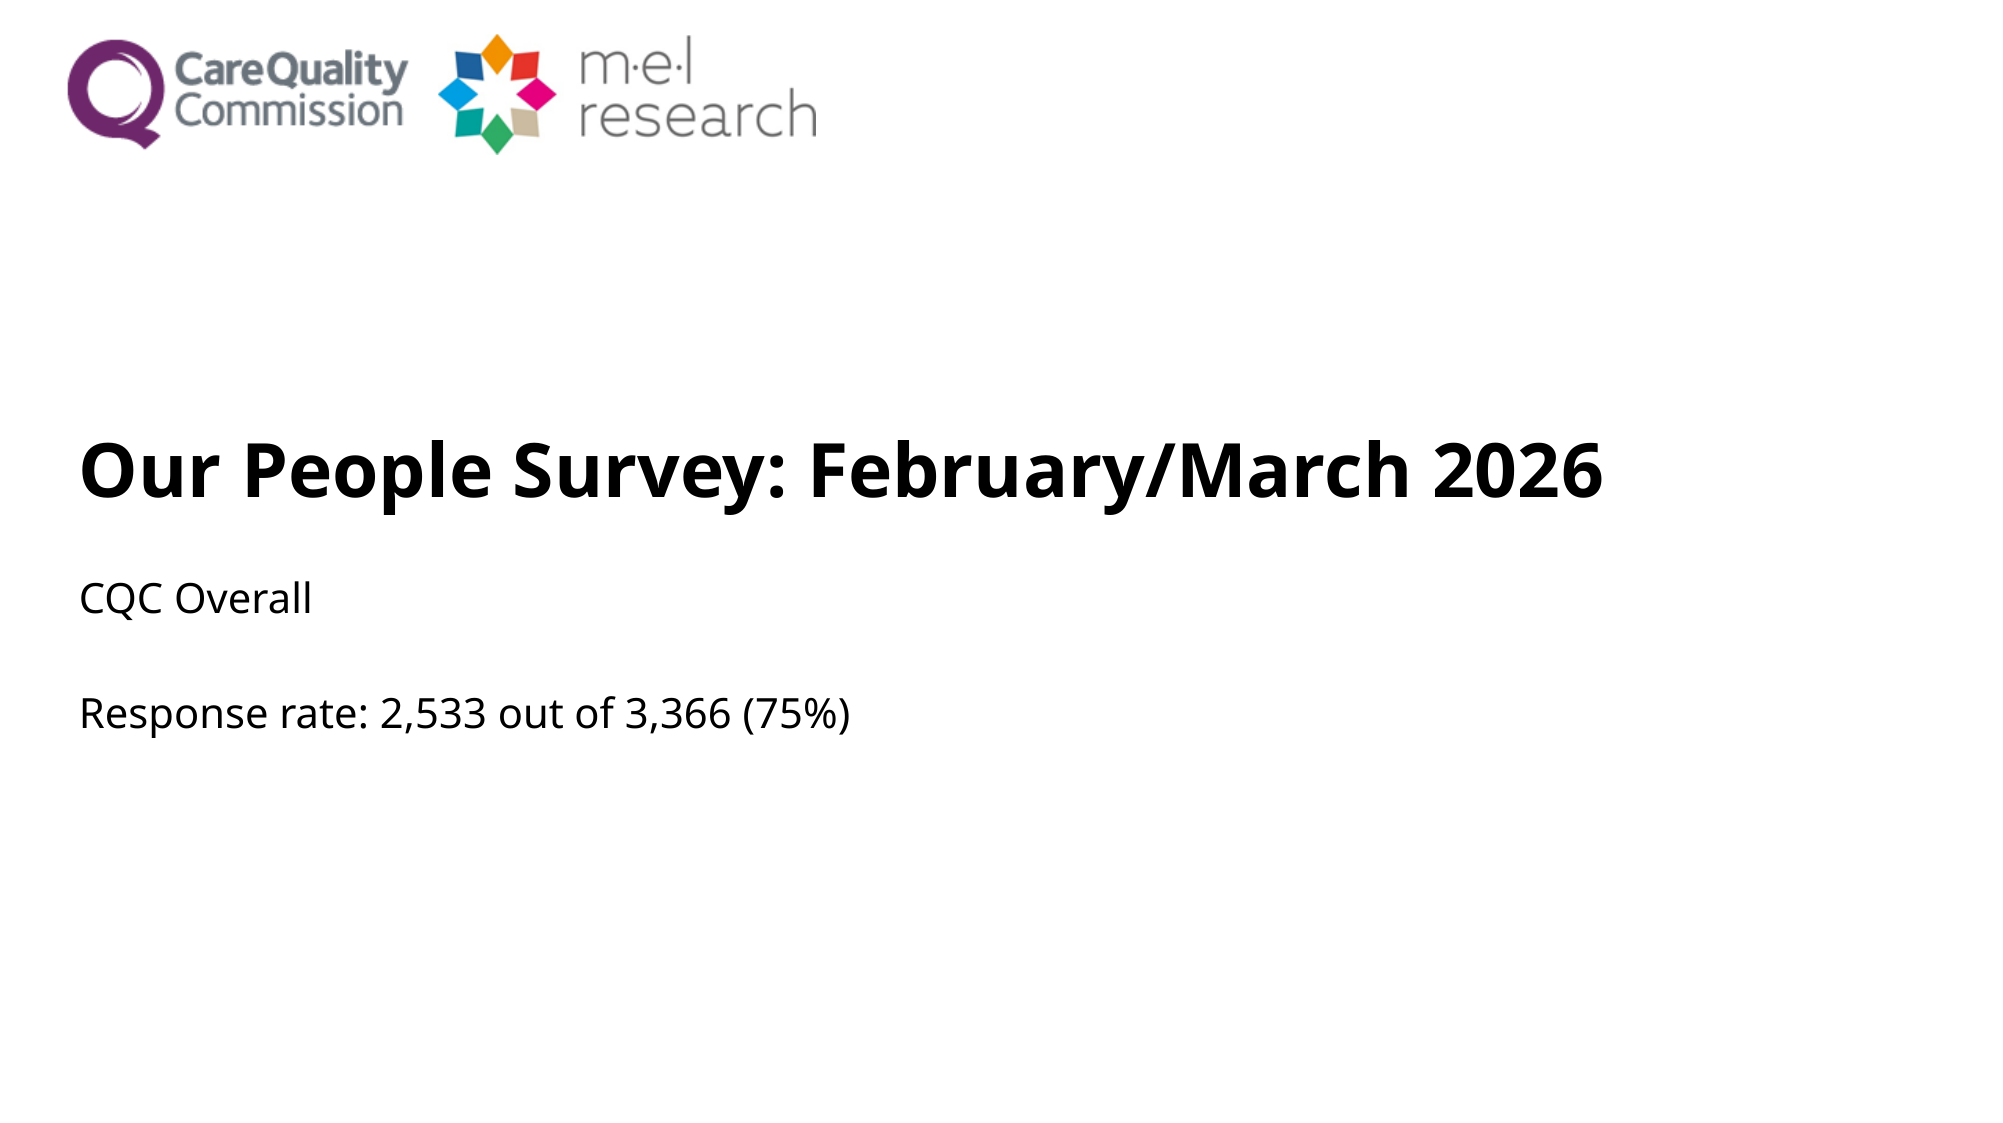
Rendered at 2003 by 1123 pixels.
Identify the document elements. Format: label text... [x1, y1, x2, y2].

text_box CQC Overall Response rate: 2,533 out of 3,366 (75%) [79, 562, 1012, 737]
title Our People Survey: February/March 2026 [78, 398, 1728, 513]
picture [65, 37, 413, 154]
picture [438, 34, 816, 155]
